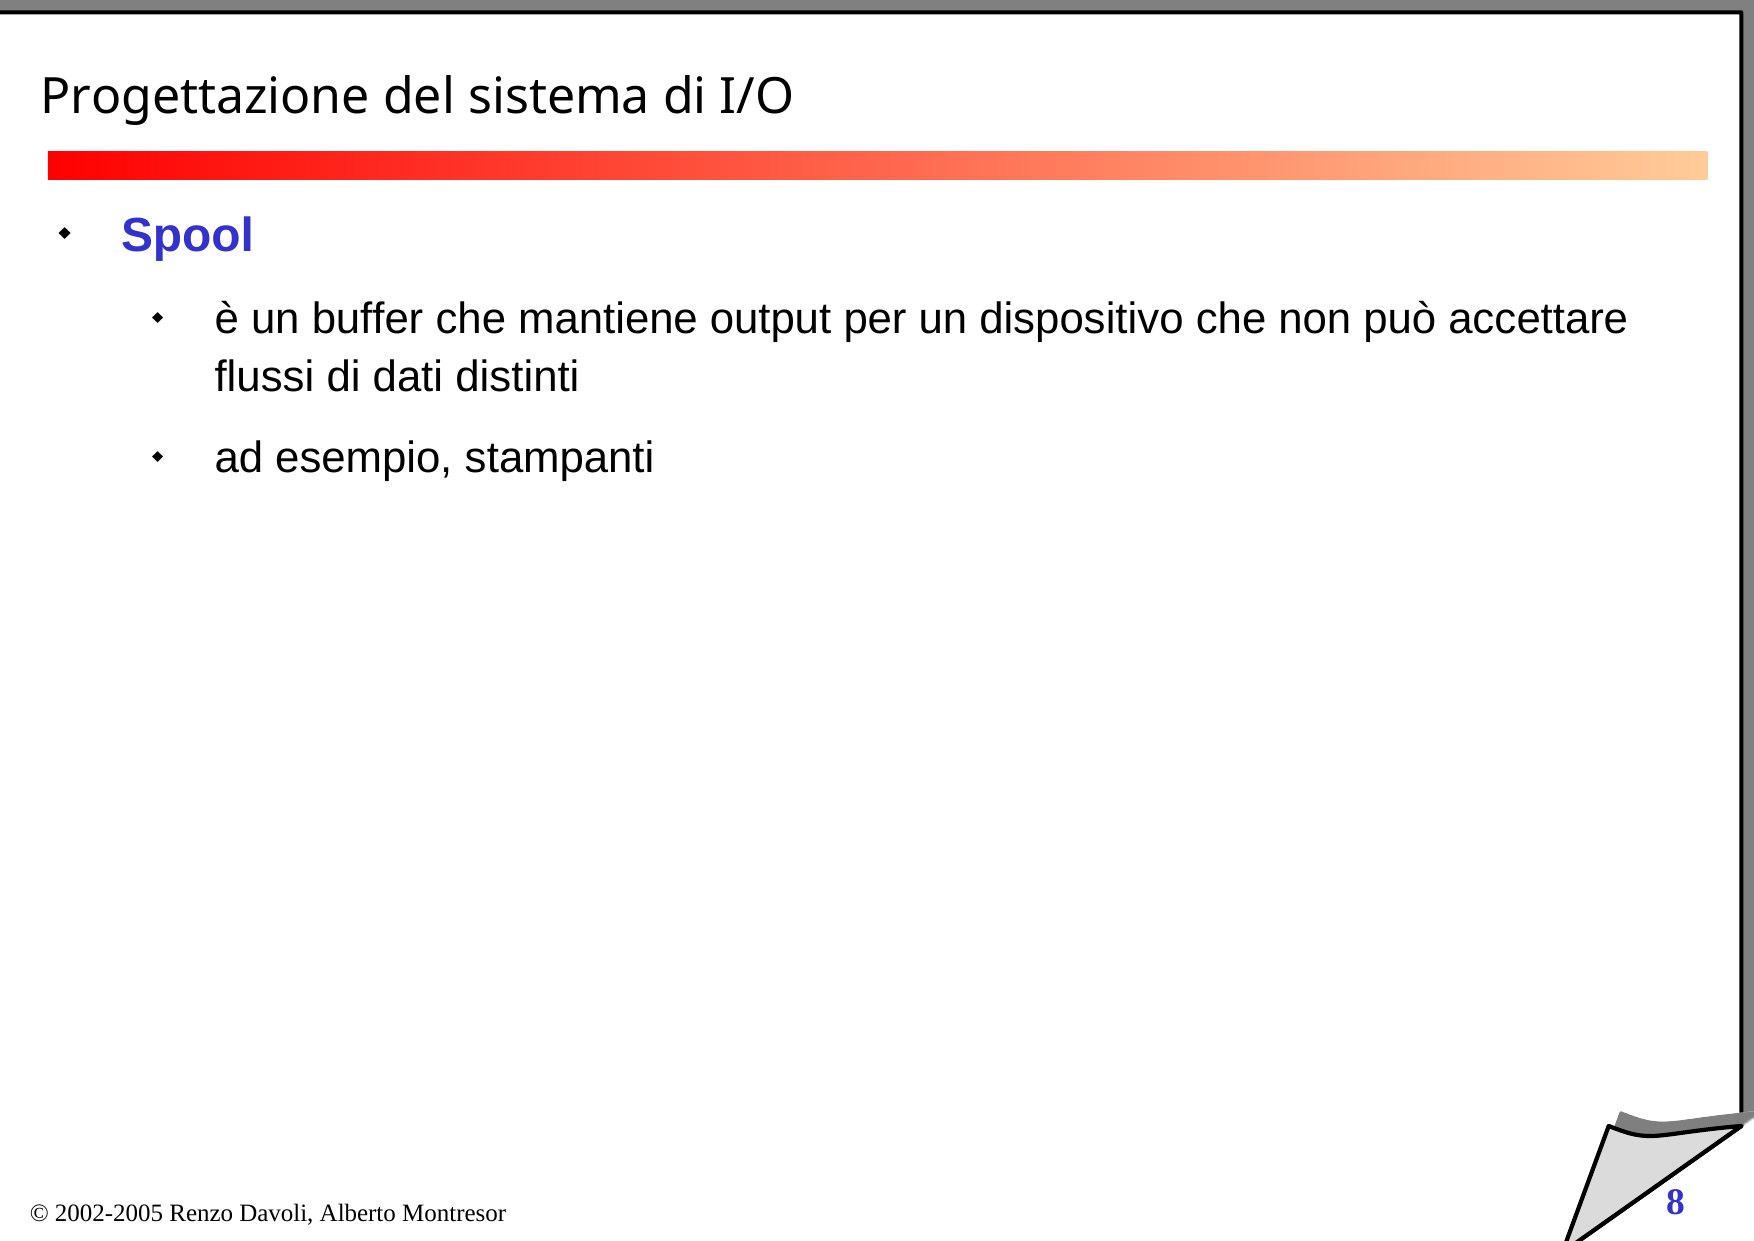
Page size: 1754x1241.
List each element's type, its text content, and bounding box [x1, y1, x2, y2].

list Spool è un buffer che mantiene output per un dispositivo che non può accettare flussi di dati distinti ad esempio, stampanti [58, 206, 1696, 815]
title Progettazione del sistema di I/O [40, 49, 1714, 144]
